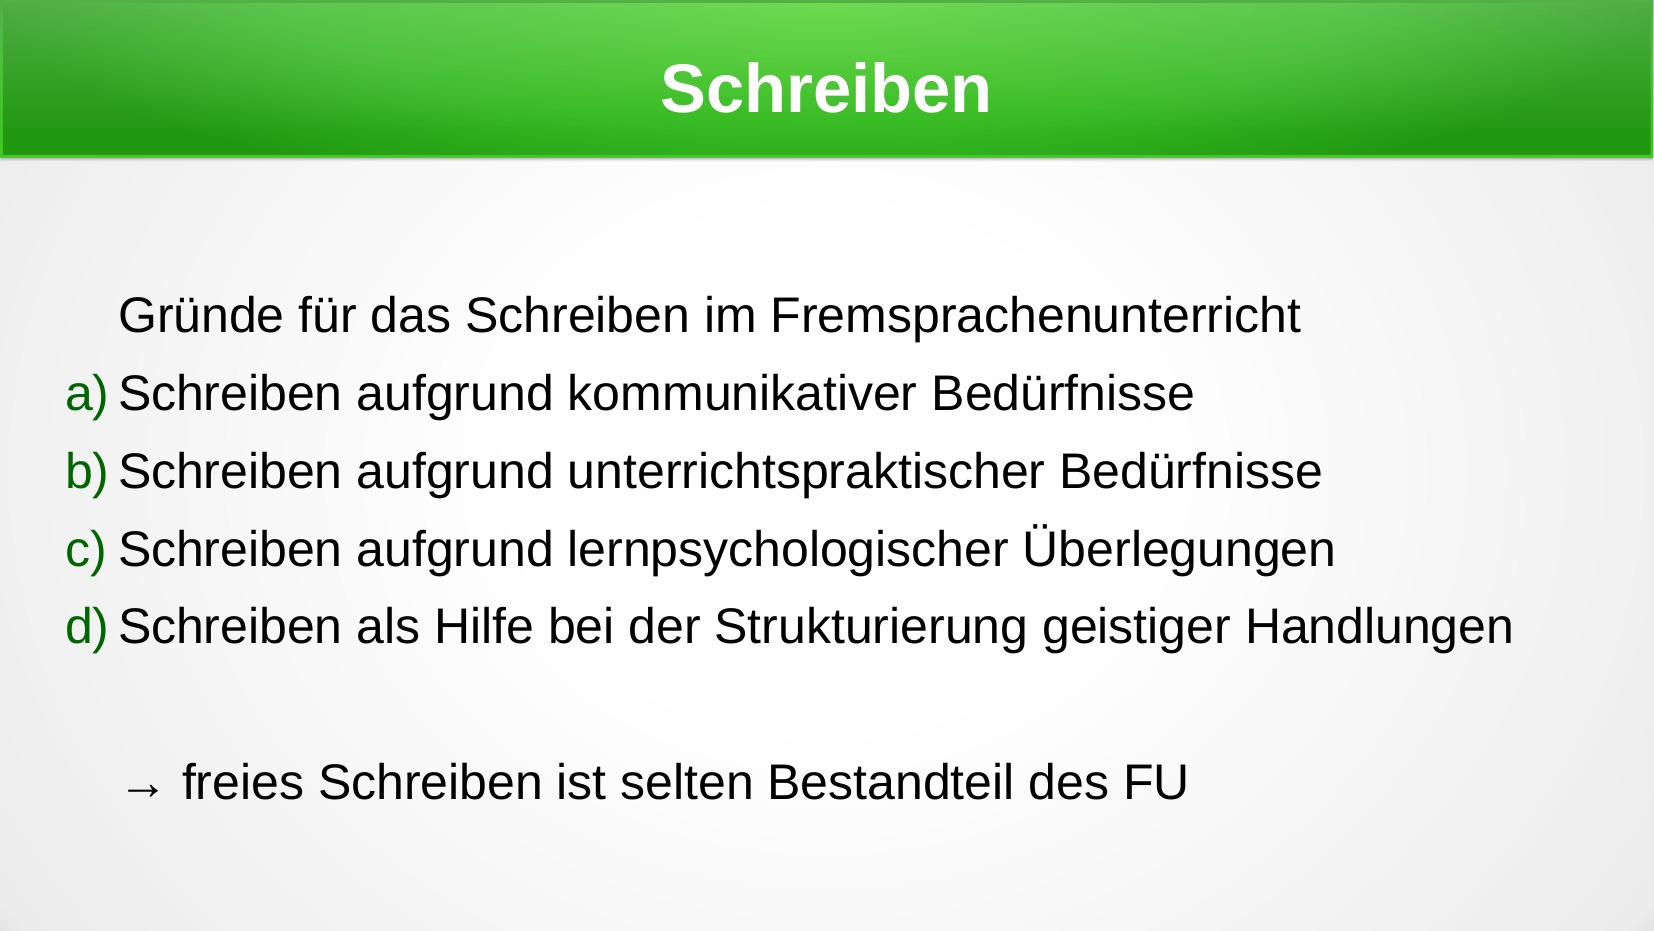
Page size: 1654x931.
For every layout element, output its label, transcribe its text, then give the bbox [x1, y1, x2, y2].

title Schreiben [82, 35, 1571, 142]
list Gründe für das Schreiben im Fremsprachenunterricht Schreiben aufgrund kommunikativer Bedürfnisse Schreiben aufgrund unterrichtspraktischer Bedürfnisse Schreiben aufgrund lernpsychologischer Überlegungen Schreiben als Hilfe bei der Strukturierung geistiger Handlungen → freies Schreiben ist selten Bestandteil des FU [47, 287, 1536, 827]
